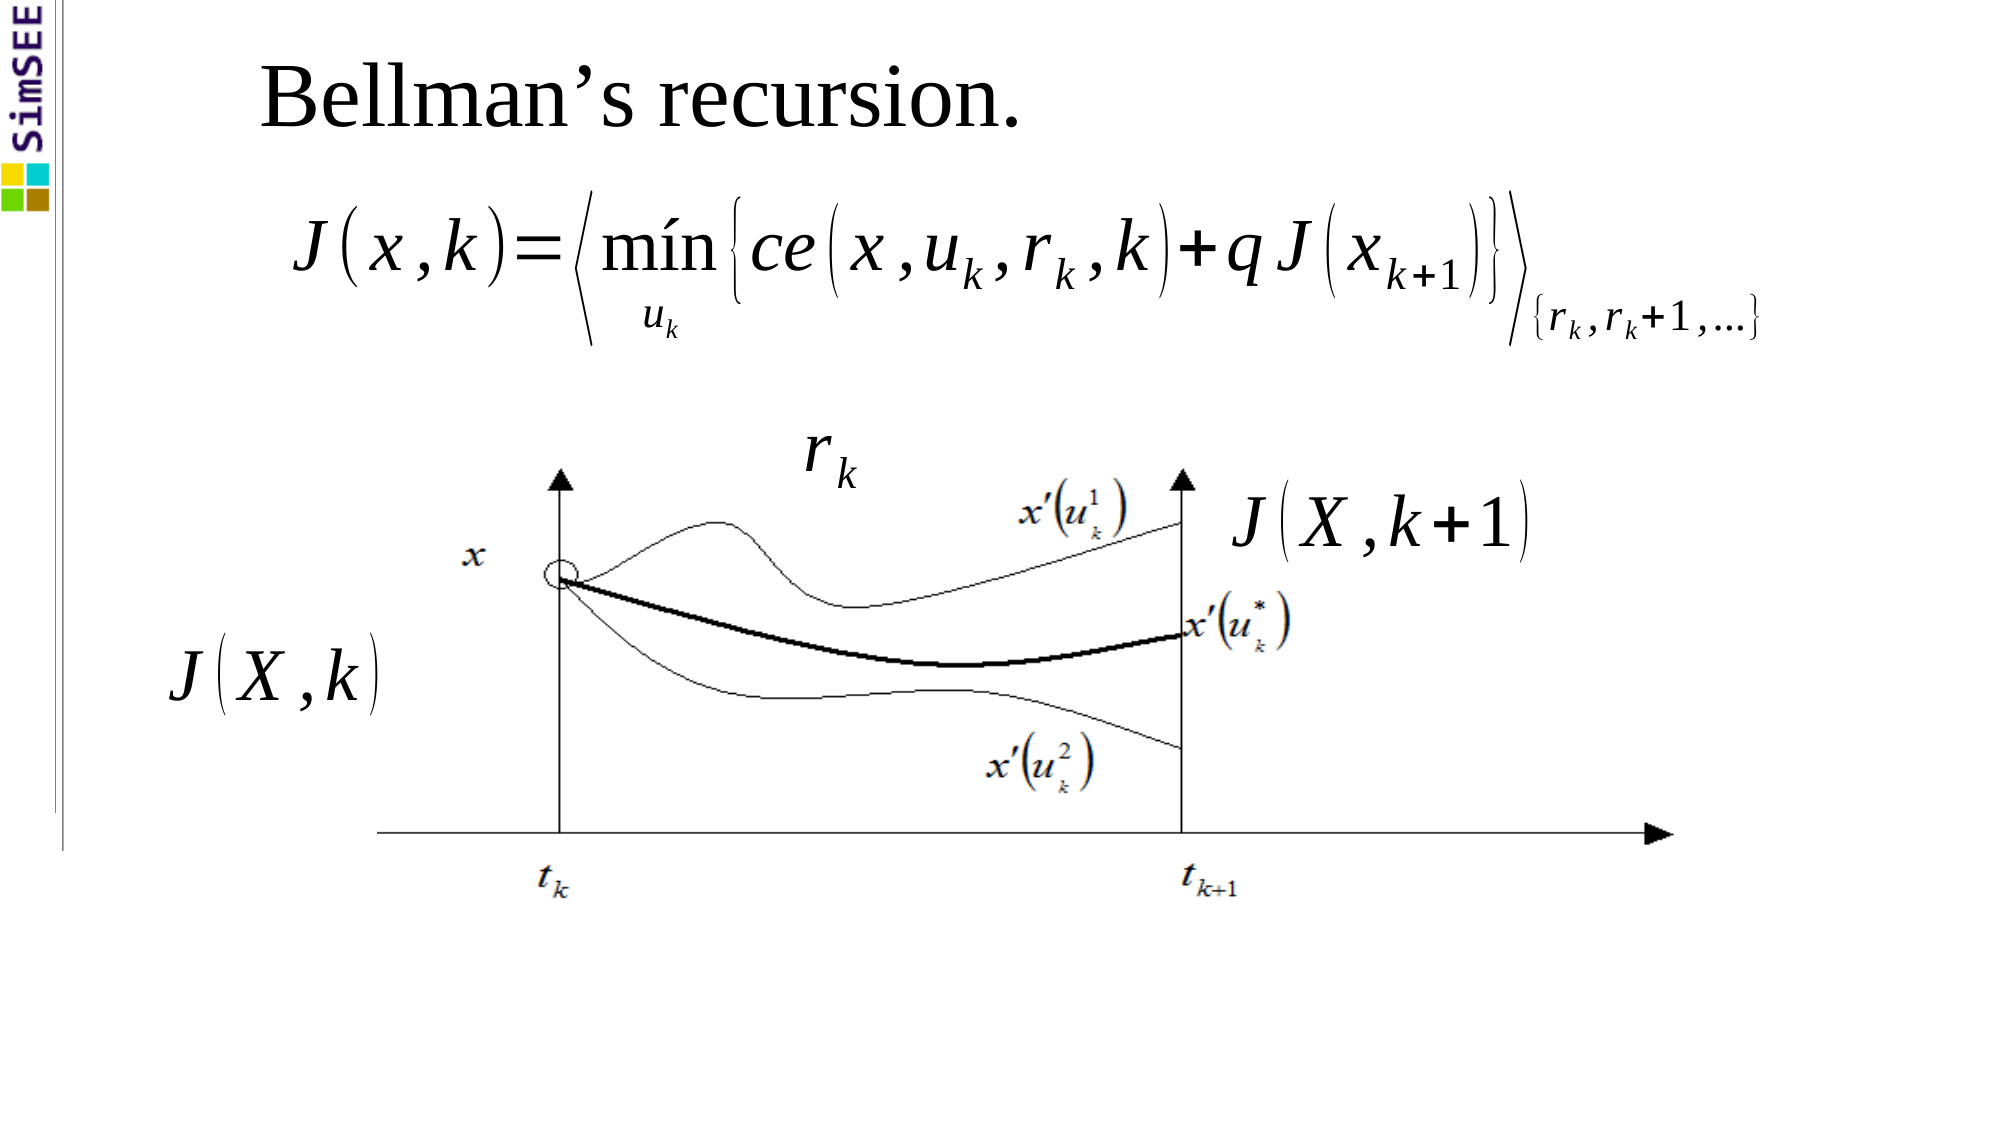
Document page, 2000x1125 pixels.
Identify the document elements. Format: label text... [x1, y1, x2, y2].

picture [0, 5, 52, 154]
chart [1228, 475, 1533, 567]
chart [165, 628, 382, 721]
picture [377, 433, 1743, 917]
chart [803, 404, 860, 498]
chart [282, 186, 1773, 352]
title Bellman’s recursion. [149, 27, 1134, 153]
picture [0, 162, 51, 213]
